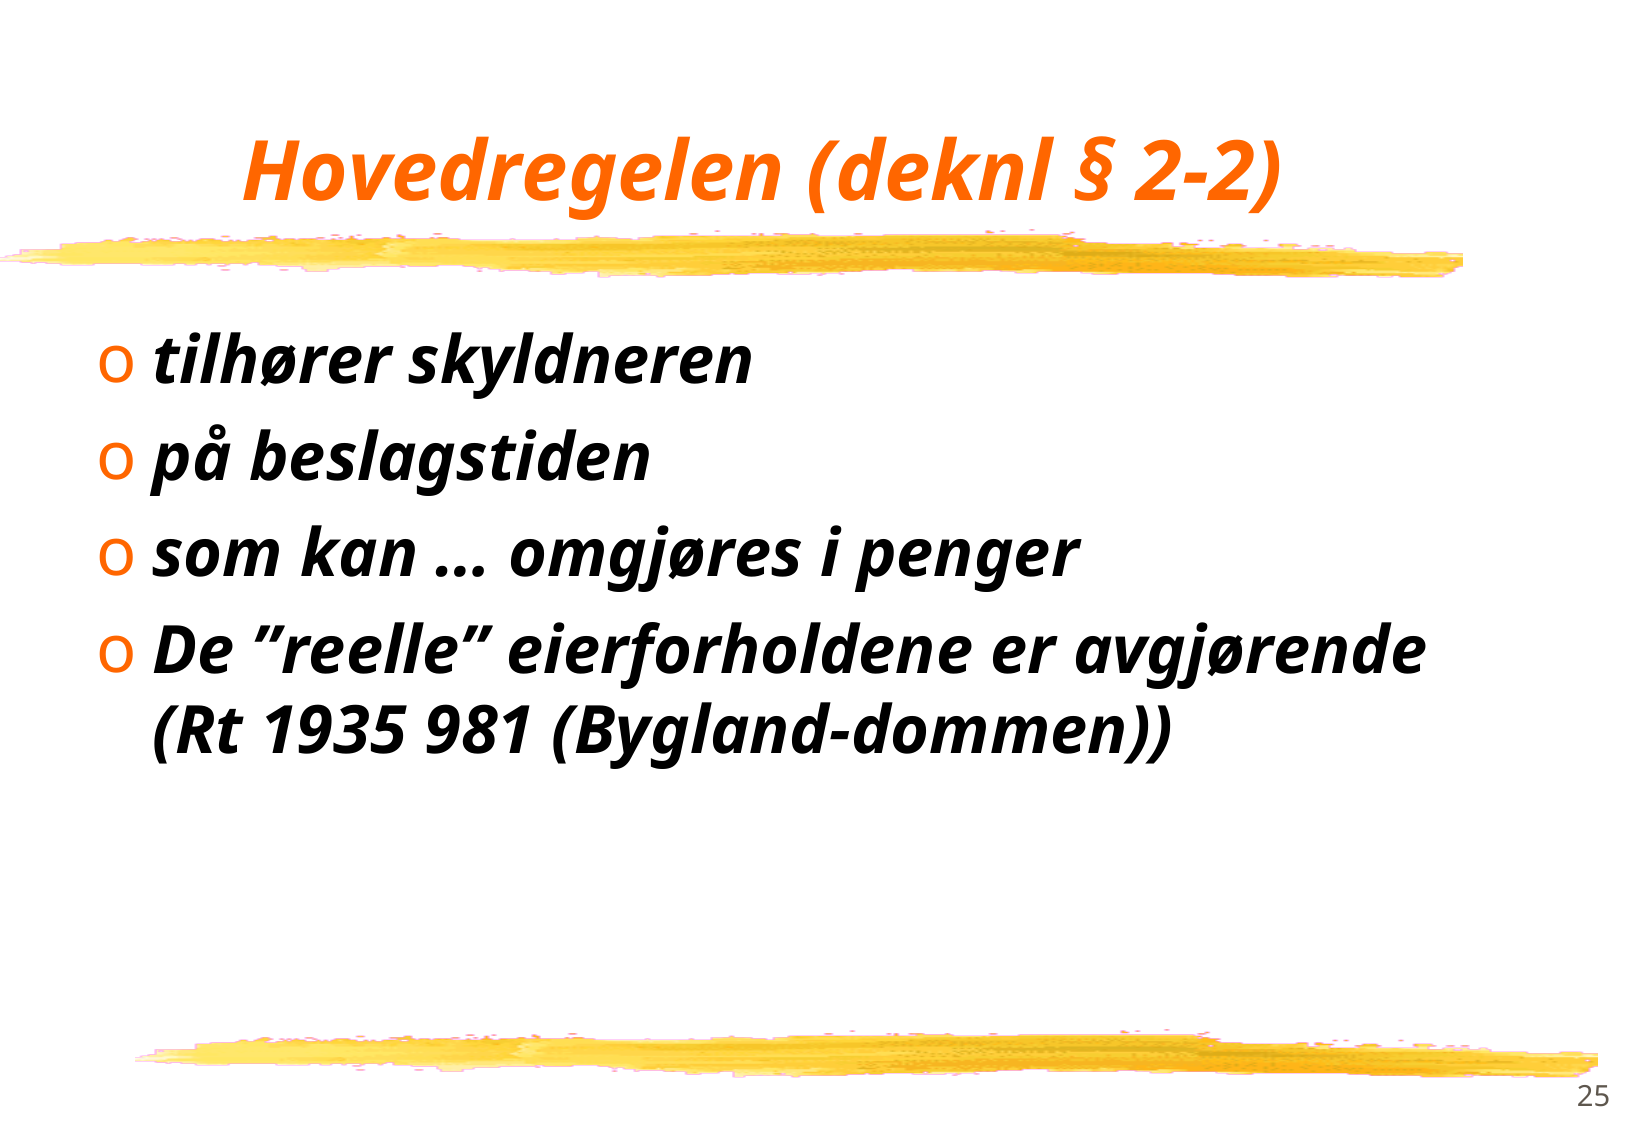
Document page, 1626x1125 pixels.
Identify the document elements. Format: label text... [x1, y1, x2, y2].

picture [135, 1024, 1598, 1088]
list tilhører skyldneren på beslagstiden som kan … omgjøres i penger De ”reelle” eierforholdene er avgjørende (Rt 1935 981 (Bygland-dommen)) [81, 309, 1535, 1001]
text_box <number> [1516, 1050, 1626, 1125]
picture [0, 224, 1463, 288]
title Hovedregelen (deknl § 2-2) [72, 37, 1454, 225]
